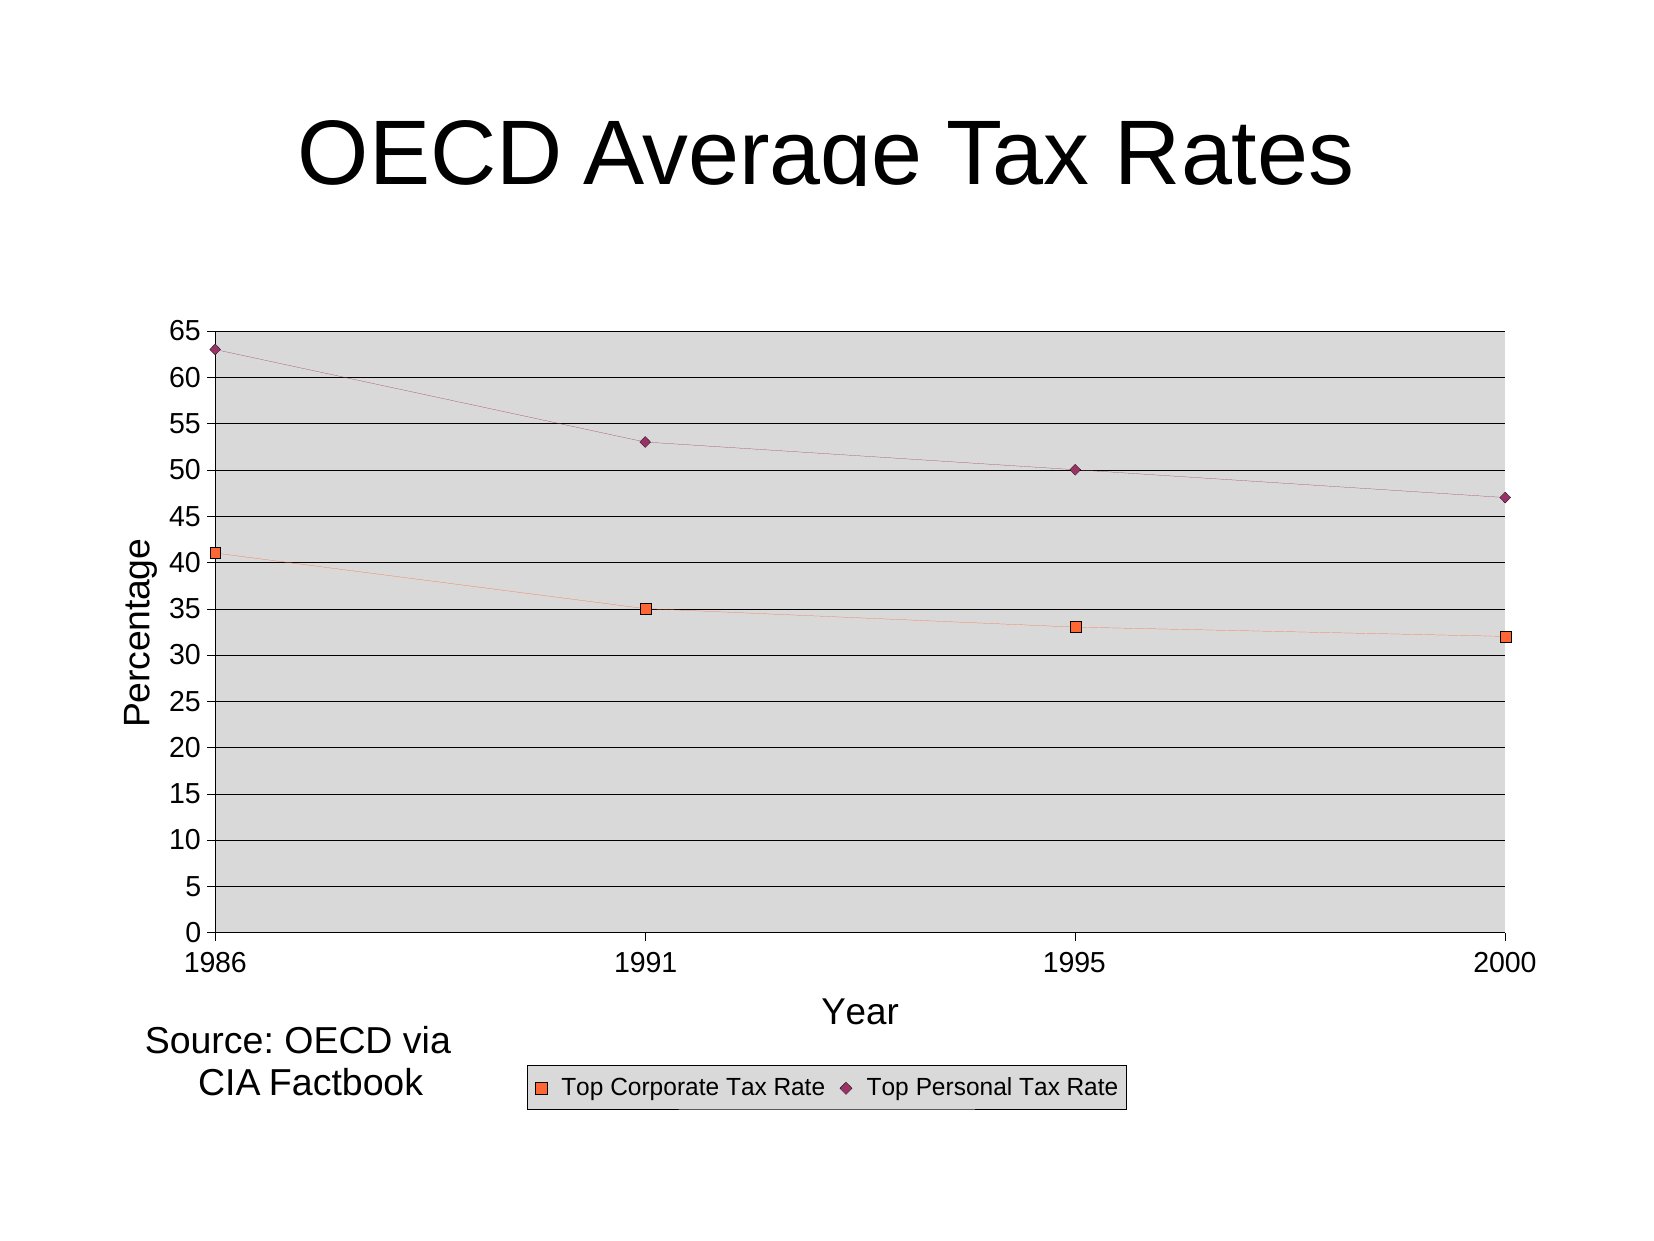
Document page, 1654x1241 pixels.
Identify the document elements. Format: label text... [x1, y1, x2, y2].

picture [39, 185, 1616, 1053]
title OECD Average Tax Rates [82, 49, 1571, 185]
chart [86, 300, 1576, 1119]
text_box Source: OECD via CIA Factbook [112, 1012, 488, 1112]
